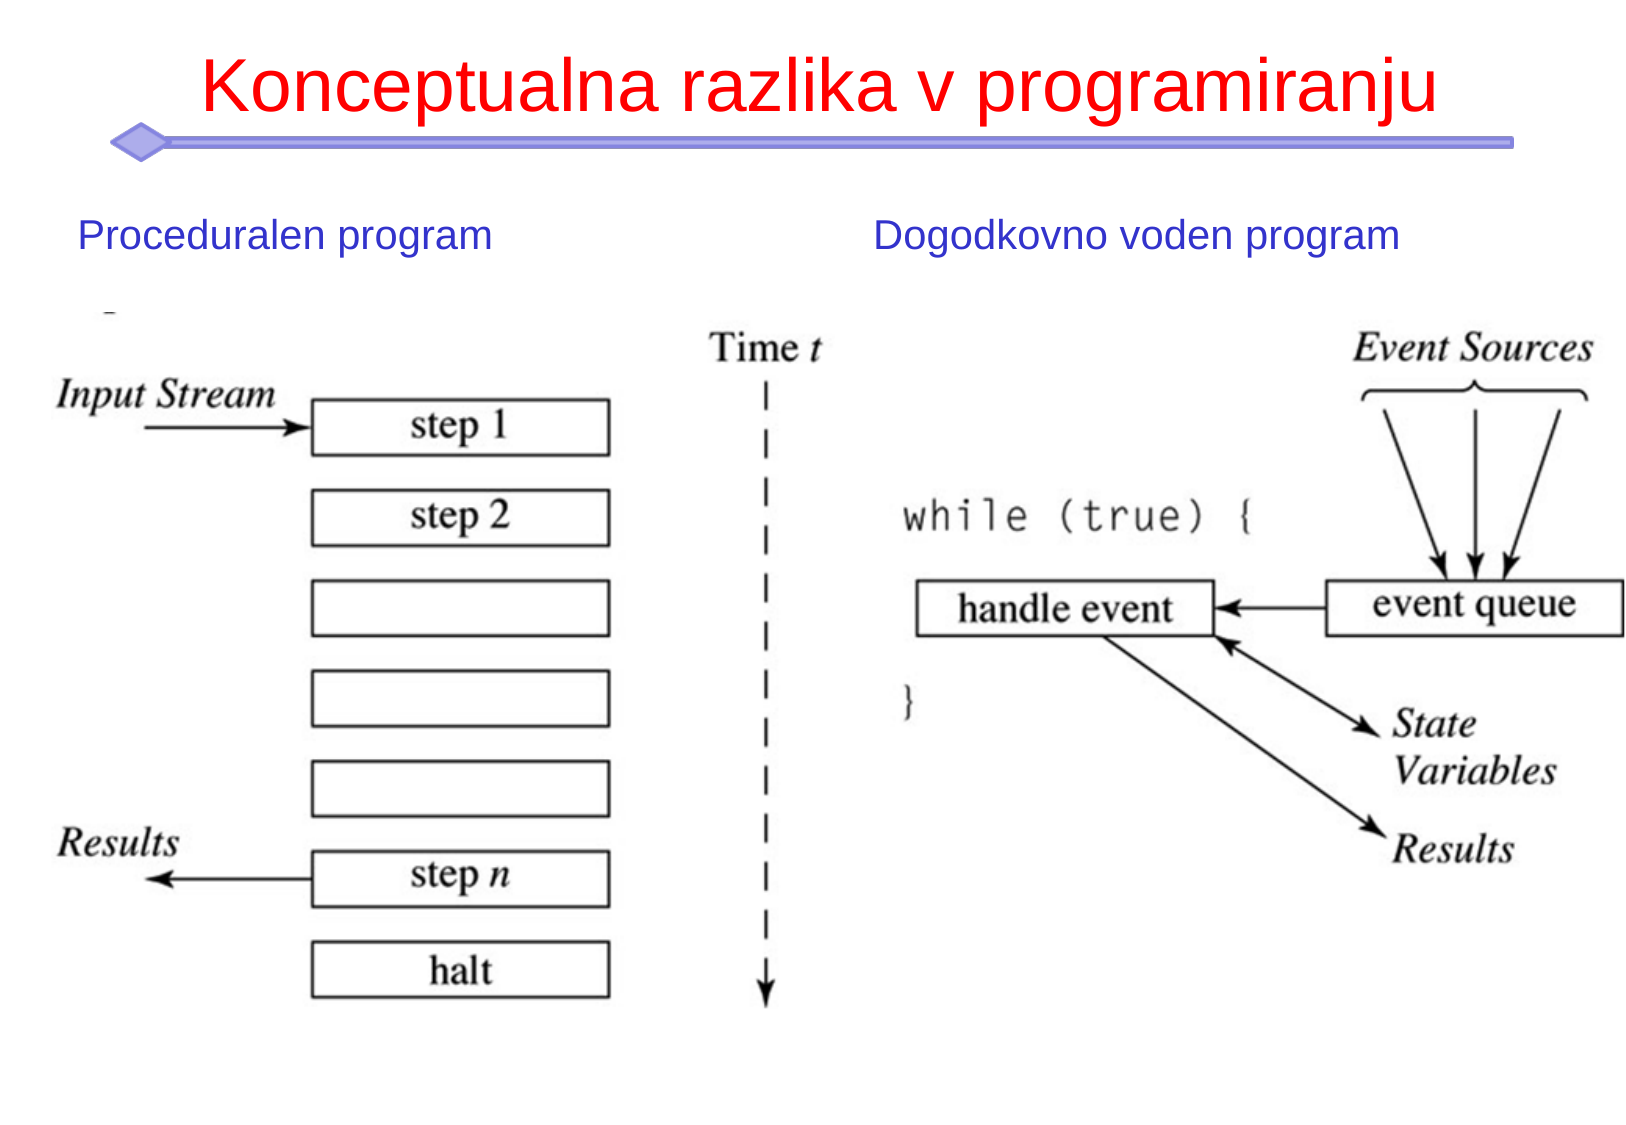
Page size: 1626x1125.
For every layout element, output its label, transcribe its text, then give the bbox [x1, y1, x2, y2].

picture [109, 121, 1515, 163]
text_box Proceduralen program Dogodkovno voden program [62, 200, 1576, 266]
title Konceptualna razlika v programiranju [125, 24, 1516, 138]
picture [50, 312, 1626, 1010]
